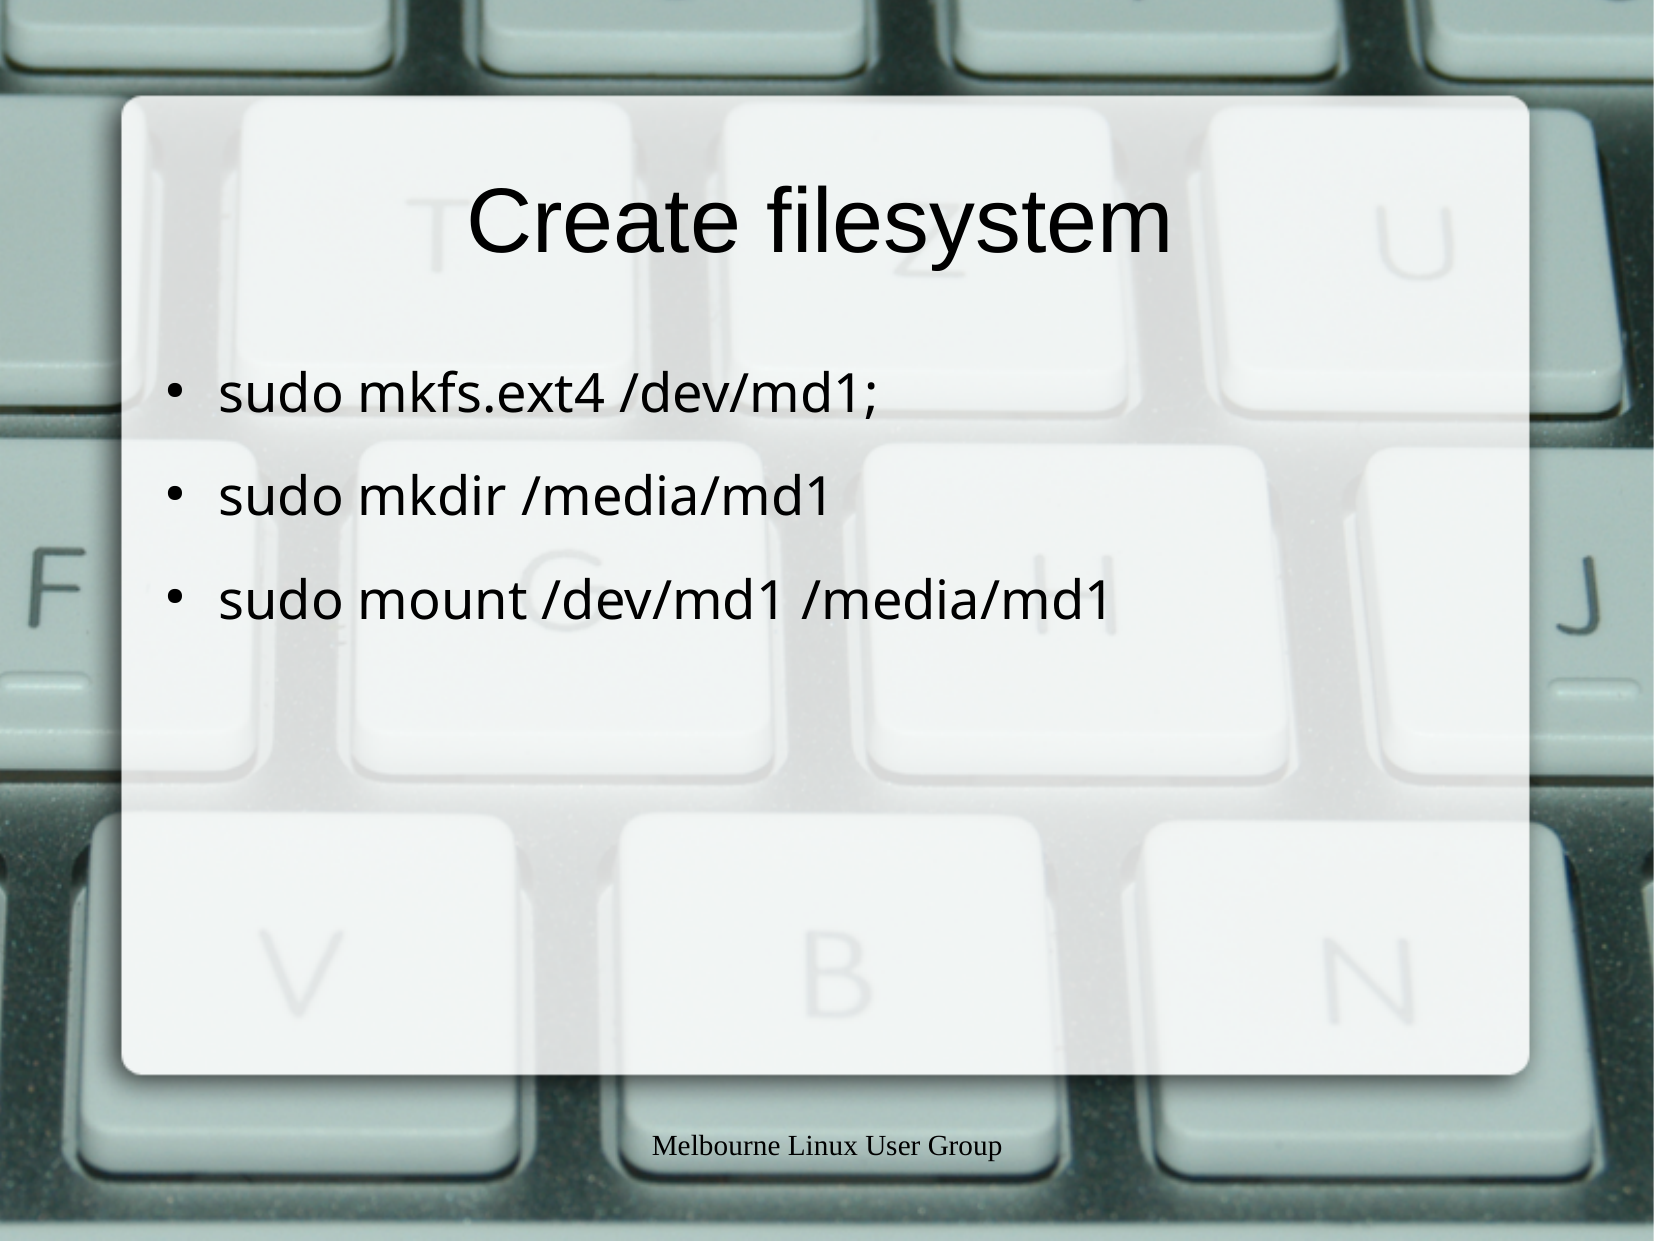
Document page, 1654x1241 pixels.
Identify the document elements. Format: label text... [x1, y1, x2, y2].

title Create filesystem [135, 125, 1506, 318]
list sudo mkfs.ext4 /dev/md1; sudo mkdir /media/md1 sudo mount /dev/md1 /media/md1 [147, 354, 1506, 1159]
picture [0, 0, 1654, 1241]
